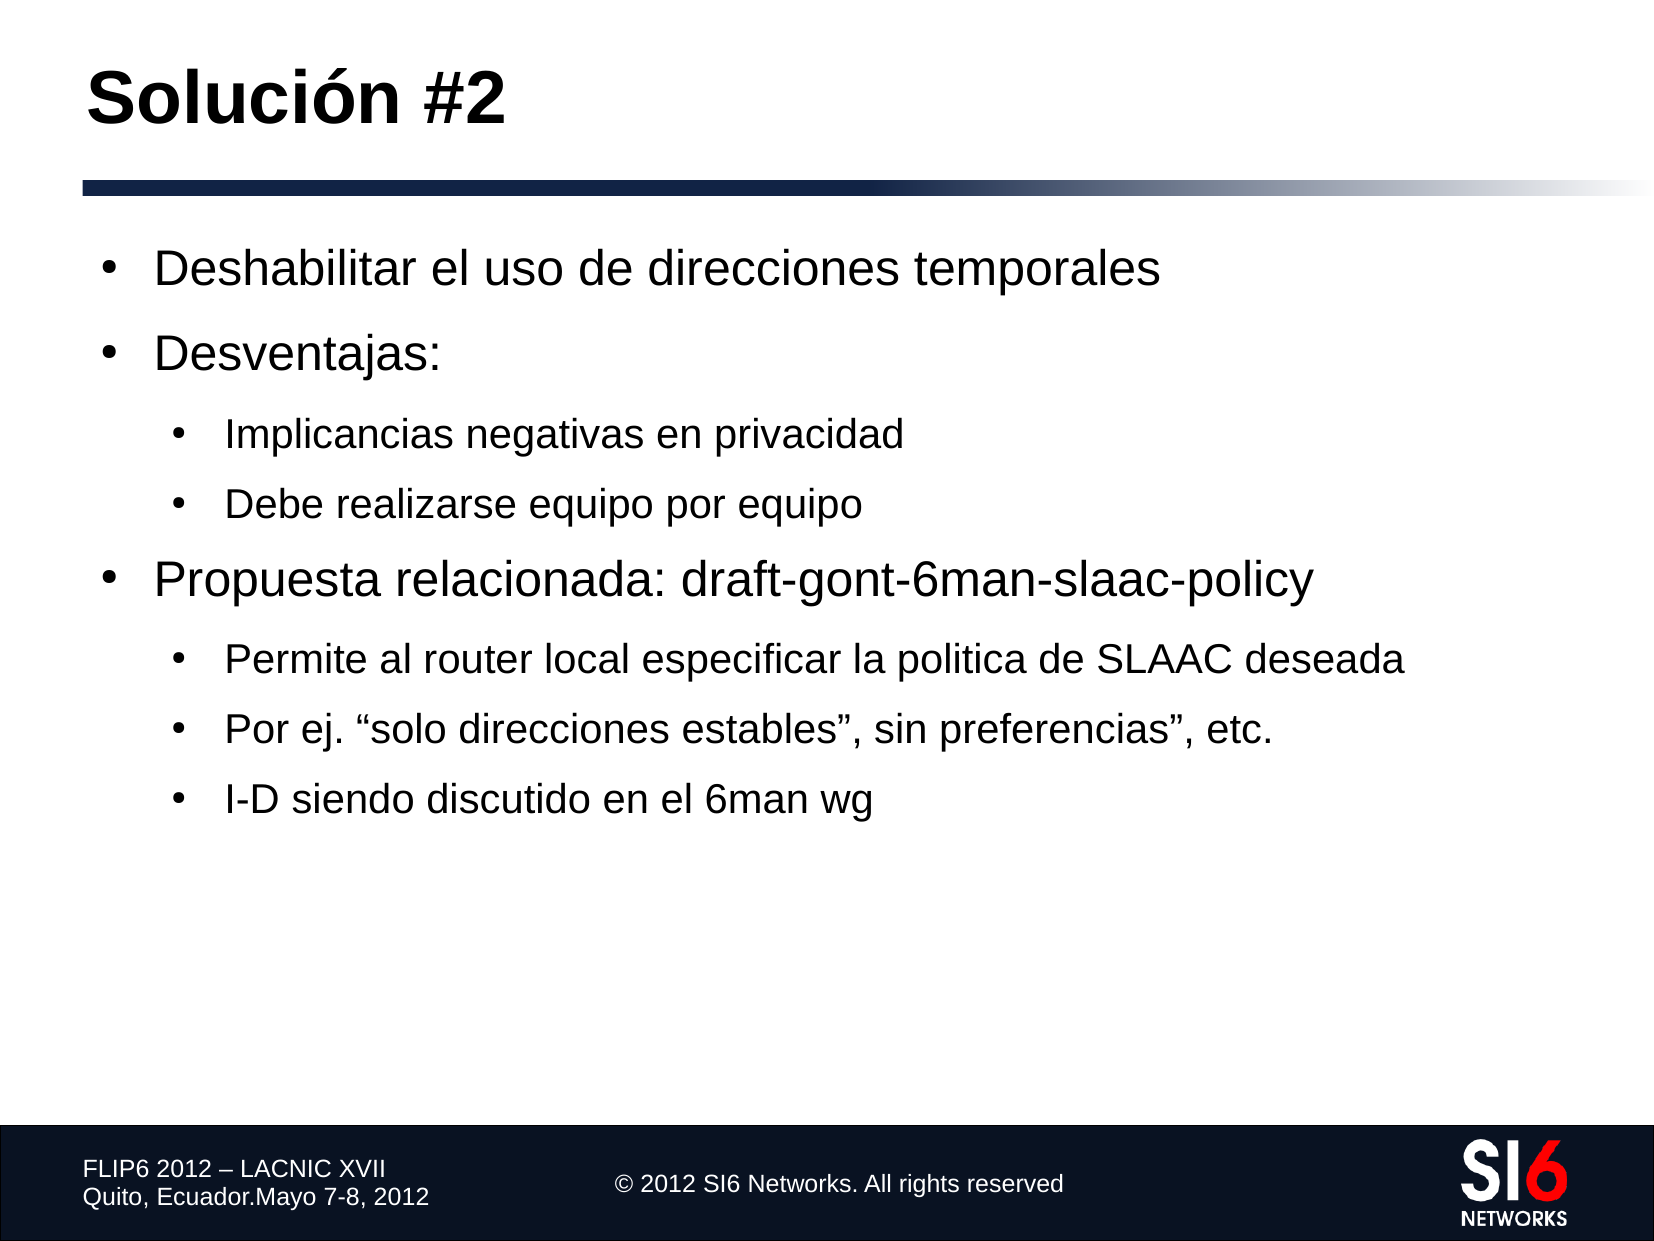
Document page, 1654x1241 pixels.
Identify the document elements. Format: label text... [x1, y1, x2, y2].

list Deshabilitar el uso de direcciones temporales Desventajas: Implicancias negativas en privacidad Debe realizarse equipo por equipo Propuesta relacionada: draft-gont-6man-slaac-policy Permite al router local especificar la politica de SLAAC deseada Por ej. “solo direcciones estables”, sin preferencias”, etc. I-D siendo discutido en el 6man wg [82, 240, 1571, 1059]
picture [1461, 1139, 1567, 1226]
title Solución #2 [86, 30, 1576, 166]
